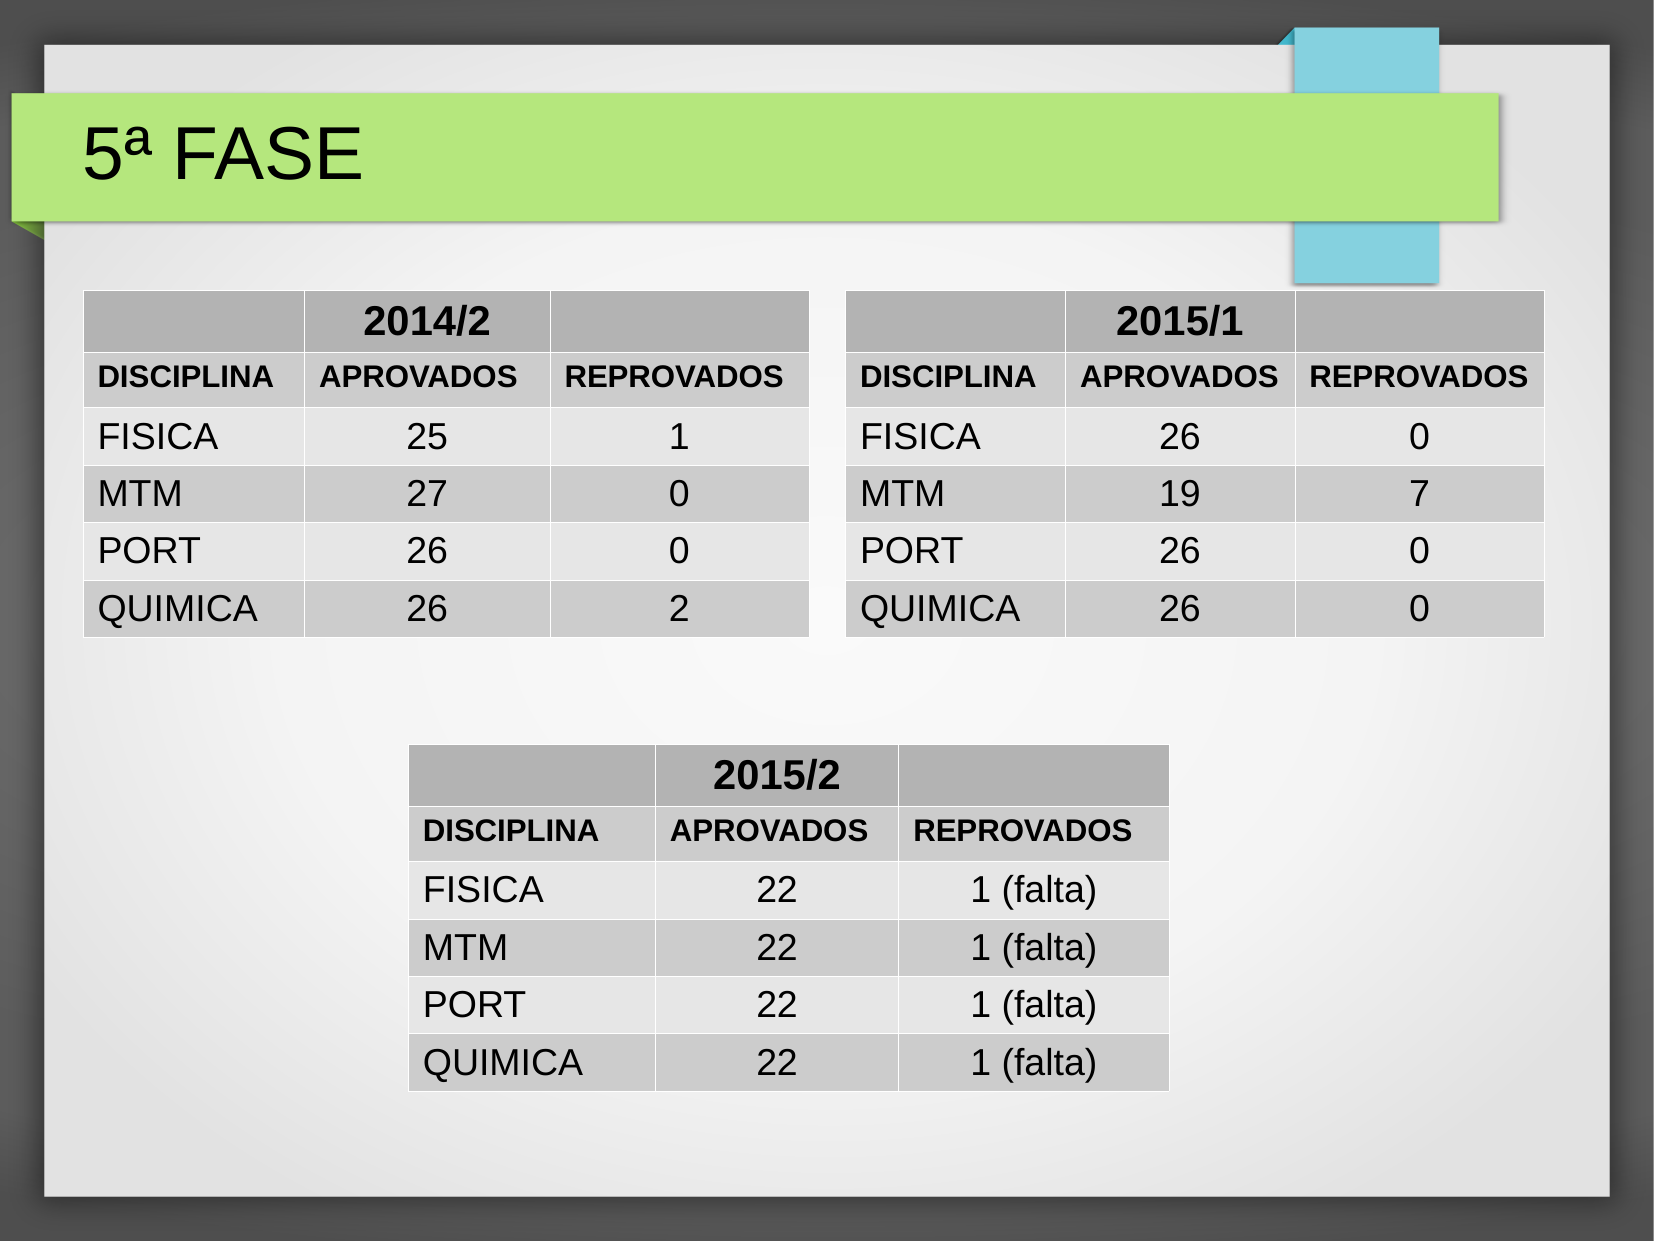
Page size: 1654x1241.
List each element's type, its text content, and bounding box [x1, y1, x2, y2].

table_cell 22 [656, 1034, 898, 1091]
table_cell 26 [305, 523, 550, 580]
table_cell 25 [305, 408, 550, 465]
table_cell PORT [84, 523, 304, 580]
table_cell 22 [656, 920, 898, 976]
table_cell FISICA [846, 408, 1065, 465]
table_cell PORT [846, 523, 1065, 580]
table_header [899, 745, 1169, 806]
table_cell APROVADOS [656, 807, 898, 861]
table_cell DISCIPLINA [84, 353, 304, 407]
table_cell REPROVADOS [551, 353, 809, 407]
table_cell 26 [1066, 408, 1295, 465]
table_cell 0 [1296, 523, 1544, 580]
table_cell 0 [1296, 408, 1544, 465]
table_cell 1 (falta) [899, 977, 1169, 1033]
table_header [1296, 291, 1544, 352]
table_header [846, 291, 1065, 352]
table_cell 0 [551, 523, 809, 580]
table_cell PORT [409, 977, 655, 1033]
table_header 2015/2 [656, 745, 898, 806]
table_cell 22 [656, 977, 898, 1033]
table_cell 1 (falta) [899, 862, 1169, 919]
table_cell 26 [1066, 581, 1295, 637]
picture [0, 0, 1654, 1241]
table_cell DISCIPLINA [409, 807, 655, 861]
table_cell 1 (falta) [899, 1034, 1169, 1091]
table_cell 26 [305, 581, 550, 637]
table_header [551, 291, 809, 352]
table_cell QUIMICA [84, 581, 304, 637]
table_cell 26 [1066, 523, 1295, 580]
table_cell 22 [656, 862, 898, 919]
table_cell 2 [551, 581, 809, 637]
table_cell MTM [409, 920, 655, 976]
table_cell APROVADOS [305, 353, 550, 407]
table_cell DISCIPLINA [846, 353, 1065, 407]
table_cell QUIMICA [846, 581, 1065, 637]
table_header 2015/1 [1066, 291, 1295, 352]
table_cell 7 [1296, 466, 1544, 522]
table_header 2014/2 [305, 291, 550, 352]
table_cell REPROVADOS [1296, 353, 1544, 407]
table_cell 1 (falta) [899, 920, 1169, 976]
table_cell 0 [1296, 581, 1544, 637]
table_cell 1 [551, 408, 809, 465]
table_cell REPROVADOS [899, 807, 1169, 861]
table_header [409, 745, 655, 806]
table_header [84, 291, 304, 352]
table_cell APROVADOS [1066, 353, 1295, 407]
table_cell 19 [1066, 466, 1295, 522]
table_cell 0 [551, 466, 809, 522]
table_cell MTM [84, 466, 304, 522]
table_cell 27 [305, 466, 550, 522]
table_cell QUIMICA [409, 1034, 655, 1091]
table_cell MTM [846, 466, 1065, 522]
table_cell FISICA [84, 408, 304, 465]
table_cell FISICA [409, 862, 655, 919]
title 5ª FASE [82, 94, 1264, 213]
